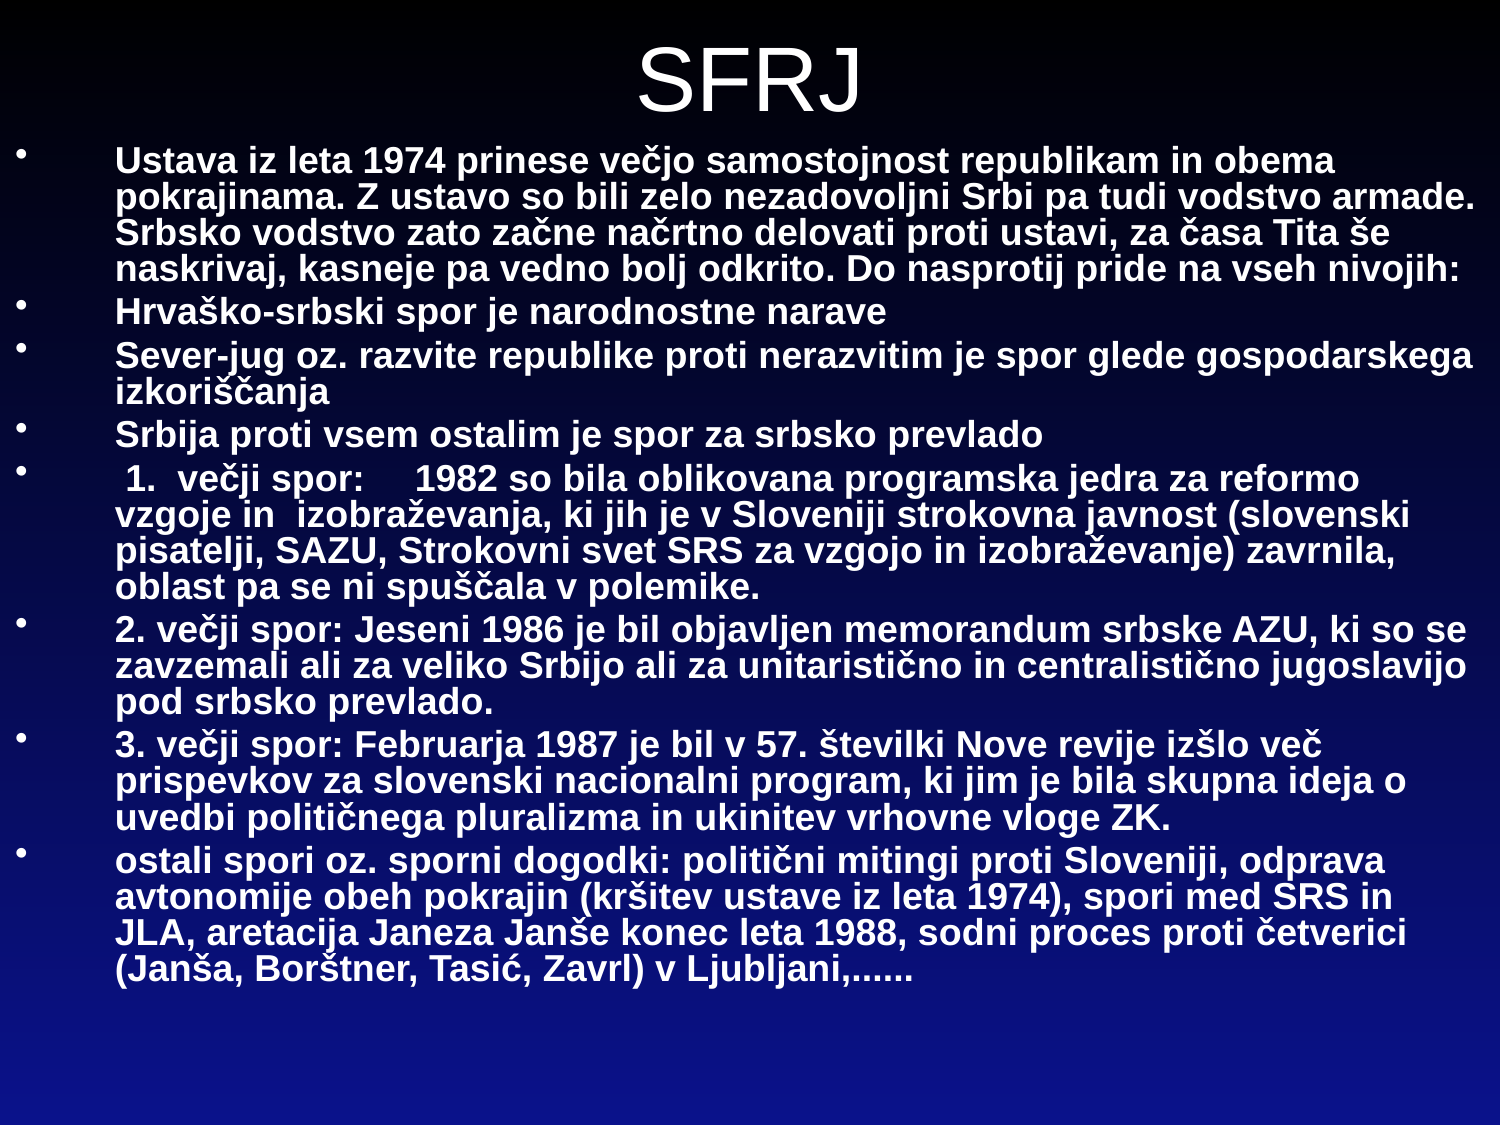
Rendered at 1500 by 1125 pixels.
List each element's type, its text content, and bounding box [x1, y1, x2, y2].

title SFRJ [75, 0, 1425, 137]
list Ustava iz leta 1974 prinese večjo samostojnost republikam in obema pokrajinama. Z ustavo so bili zelo nezadovoljni Srbi pa tudi vodstvo armade. Srbsko vodstvo zato začne načrtno delovati proti ustavi, za časa Tita še naskrivaj, kasneje pa vedno bolj odkrito. Do nasprotij pride na vseh nivojih: Hrvaško-srbski spor je narodnostne narave Sever-jug oz. razvite republike proti nerazvitim je spor glede gospodarskega izkoriščanja Srbija proti vsem ostalim je spor za srbsko prevlado 1. večji spor: 1982 so bila oblikovana programska jedra za reformo vzgoje in izobraževanja, ki jih je v Sloveniji strokovna javnost (slovenski pisatelji, SAZU, Strokovni svet SRS za vzgojo in izobraževanje) zavrnila, oblast pa se ni spuščala v polemike. 2. večji spor: Jeseni 1986 je bil objavljen memorandum srbske AZU, ki so se zavzemali ali za veliko Srbijo ali za unitaristično in centralistično jugoslavijo pod srbsko prevlado. 3. večji spor: Februarja 1987 je bil v 57. številki Nove revije izšlo več prispevkov za slovenski nacionalni program, ki jim je bila skupna ideja o uvedbi političnega pluralizma in ukinitev vrhovne vloge ZK. ostali spori oz. sporni dogodki: politični mitingi proti Sloveniji, odprava avtonomije obeh pokrajin (kršitev ustave iz leta 1974), spori med SRS in JLA, aretacija Janeza Janše konec leta 1988, sodni proces proti četverici (Janša, Borštner, Tasić, Zavrl) v Ljubljani,...... [0, 137, 1500, 1094]
